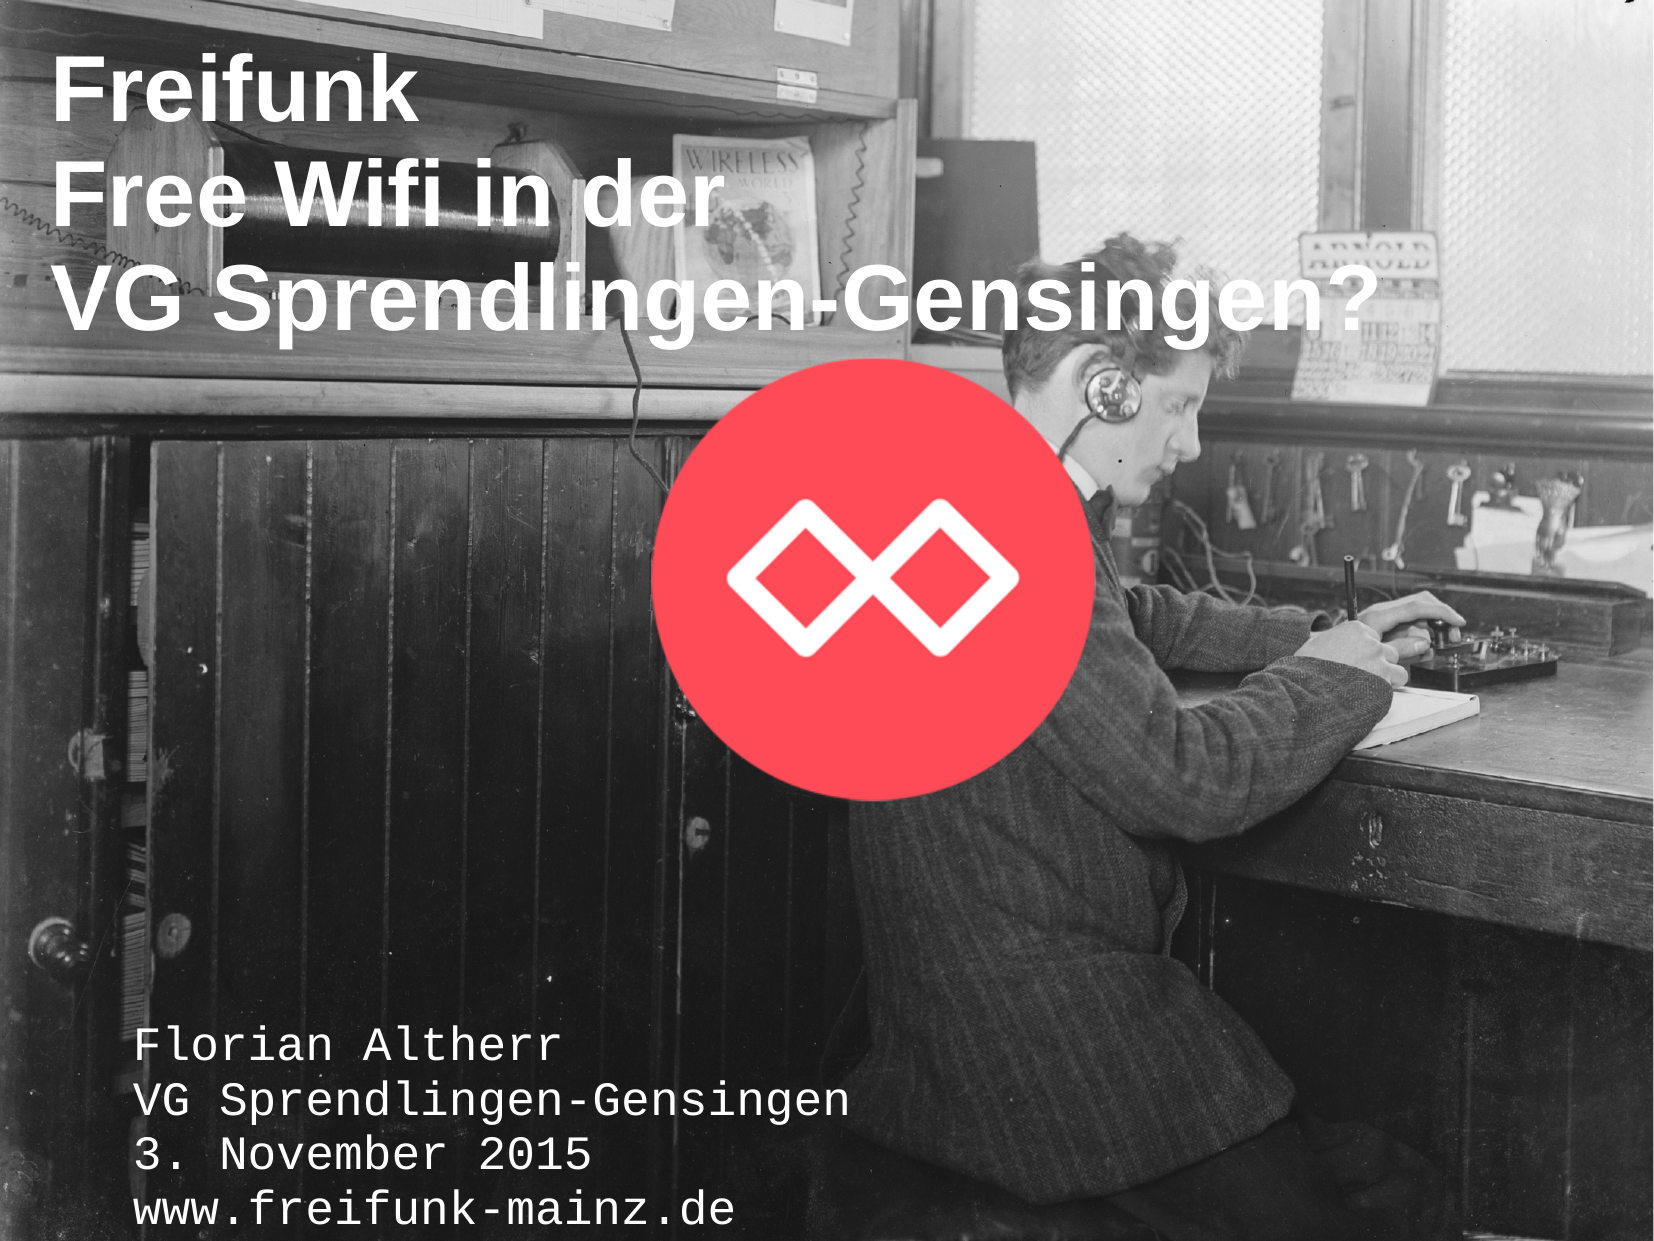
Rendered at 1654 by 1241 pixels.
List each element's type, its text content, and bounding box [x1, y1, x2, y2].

picture [0, 0, 1654, 1241]
text_box Freifunk Free Wifi in der VG Sprendlingen-Gensingen? [35, 29, 1399, 709]
text_box Florian Altherr VG Sprendlingen-Gensingen 3. November 2015 www.freifunk-mainz.de [118, 1013, 867, 1241]
